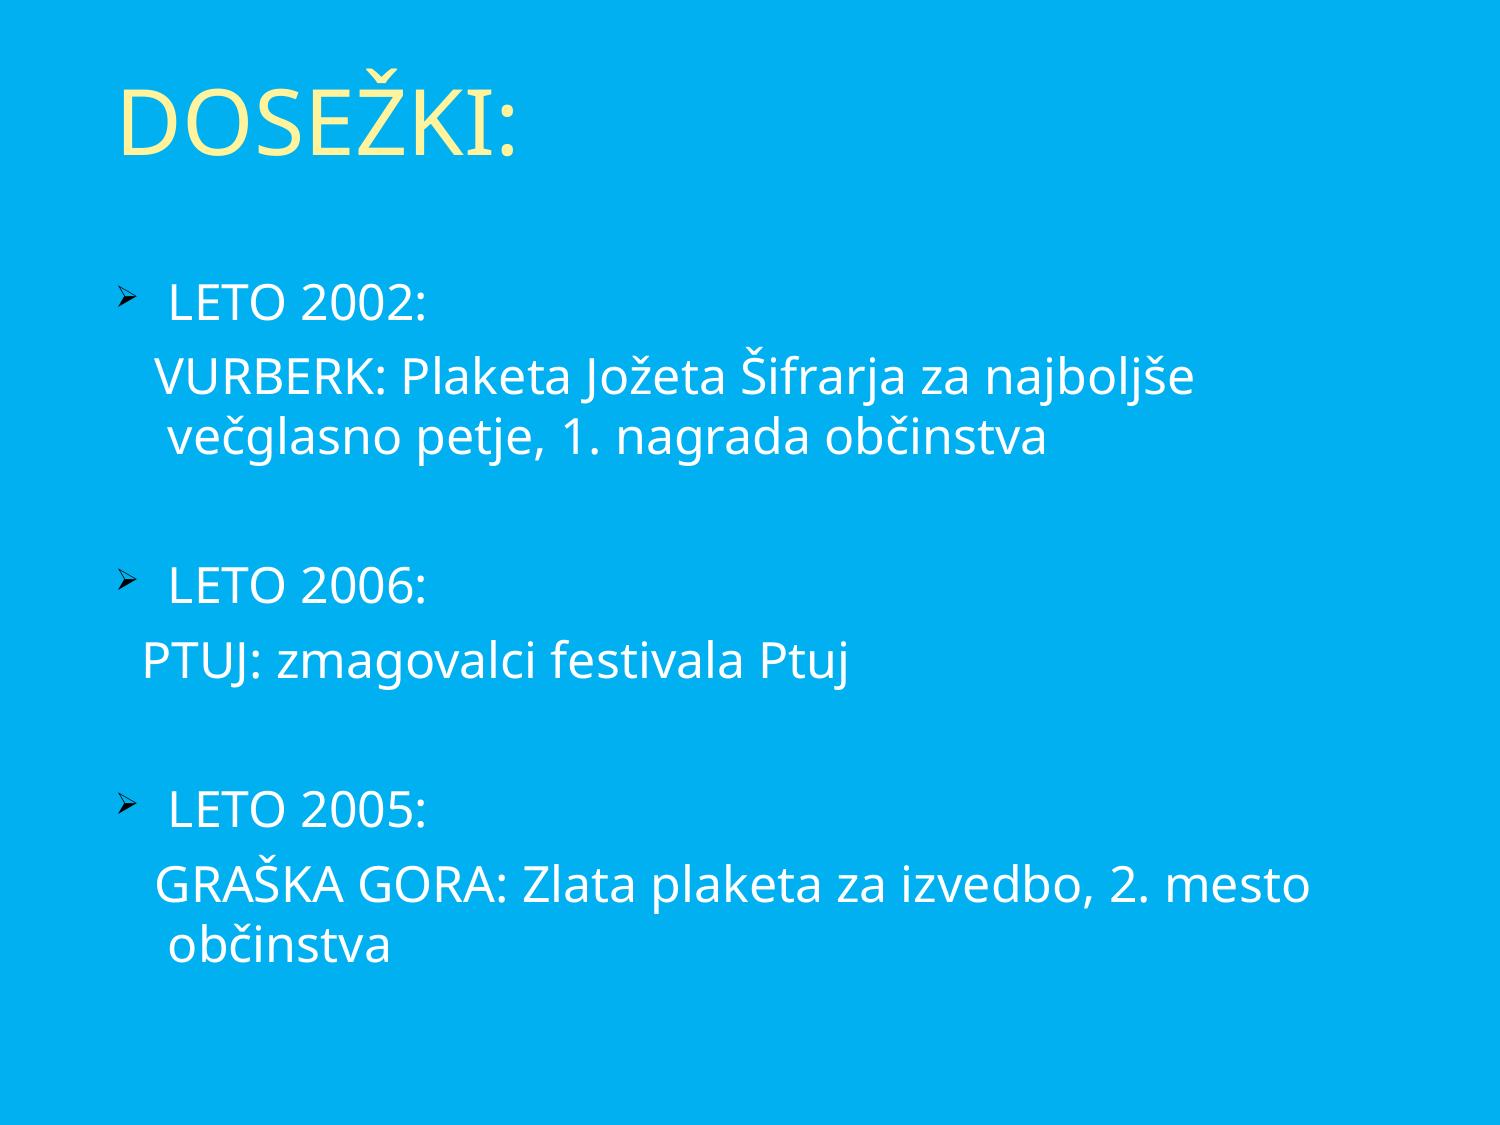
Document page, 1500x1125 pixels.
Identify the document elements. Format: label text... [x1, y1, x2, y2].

title DOSEŽKI: [100, 37, 1438, 200]
list LETO 2002: VURBERK: Plaketa Jožeta Šifrarja za najboljše večglasno petje, 1. nagrada občinstva LETO 2006: PTUJ: zmagovalci festivala Ptuj LETO 2005: GRAŠKA GORA: Zlata plaketa za izvedbo, 2. mesto občinstva [100, 262, 1438, 1000]
